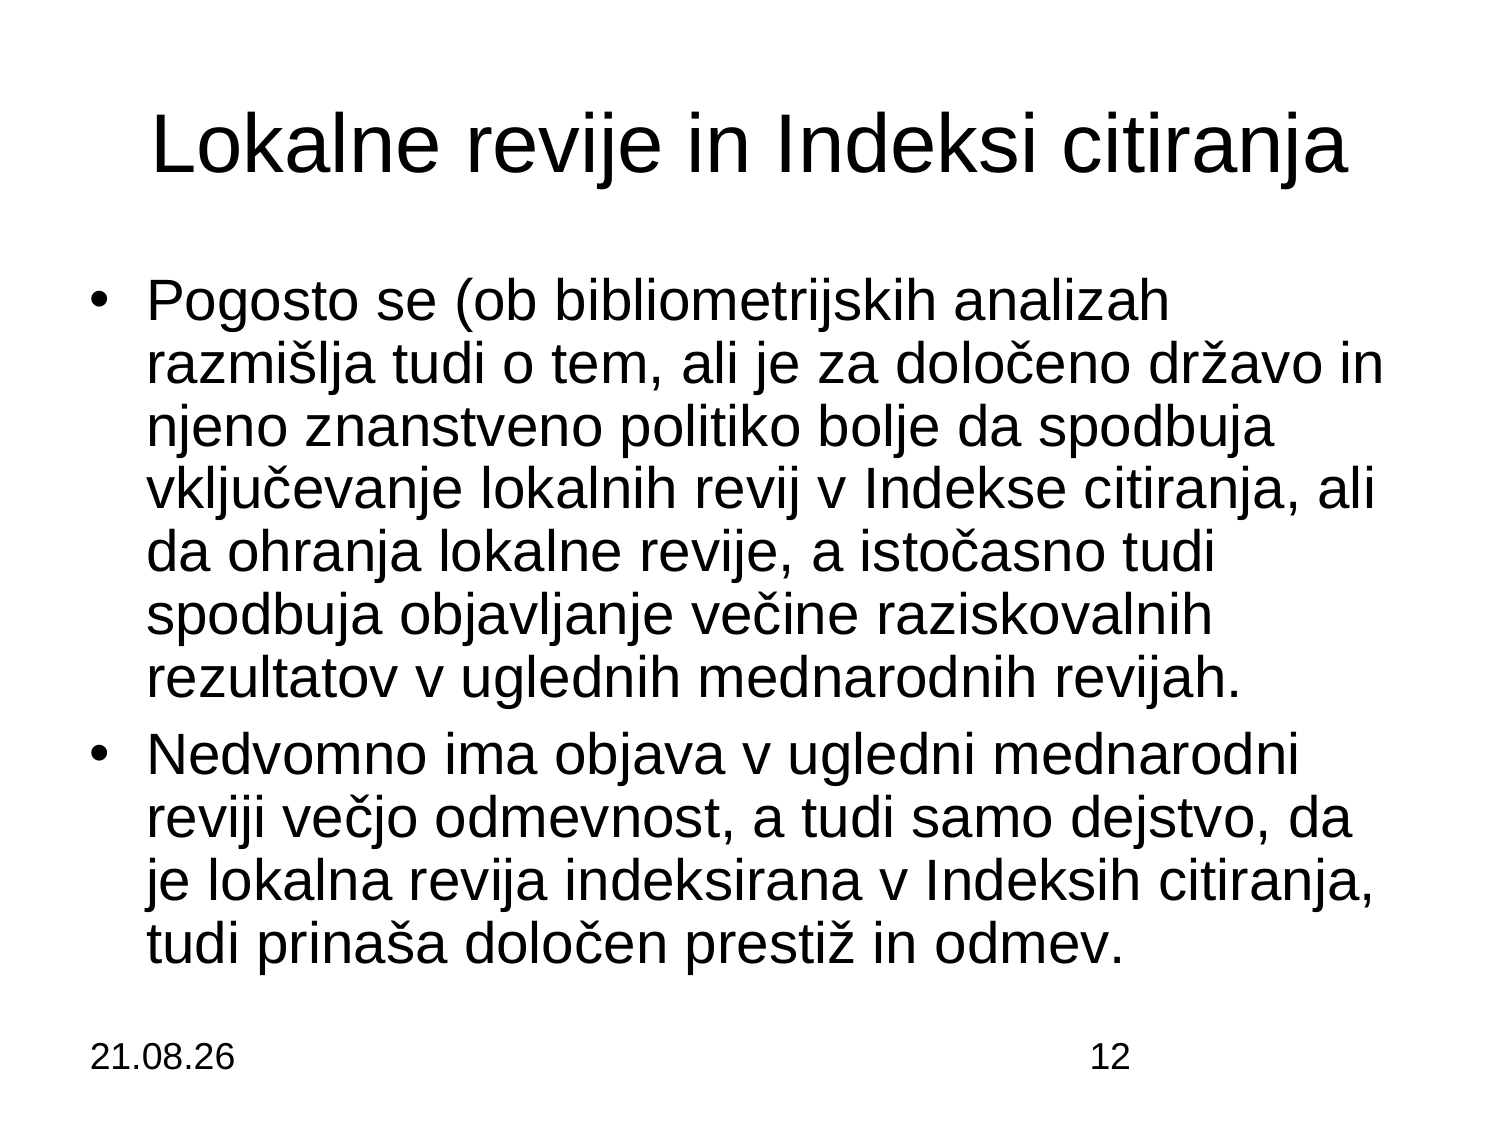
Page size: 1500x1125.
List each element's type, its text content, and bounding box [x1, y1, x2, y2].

title Lokalne revije in Indeksi citiranja [75, 45, 1426, 233]
list Pogosto se (ob bibliometrijskih analizah razmišlja tudi o tem, ali je za določeno državo in njeno znanstveno politiko bolje da spodbuja vključevanje lokalnih revij v Indekse citiranja, ali da ohranja lokalne revije, a istočasno tudi spodbuja objavljanje večine raziskovalnih rezultatov v uglednih mednarodnih revijah. Nedvomno ima objava v ugledni mednarodni reviji večjo odmevnost, a tudi samo dejstvo, da je lokalna revija indeksirana v Indeksih citiranja, tudi prinaša določen prestiž in odmev. [75, 262, 1426, 1006]
